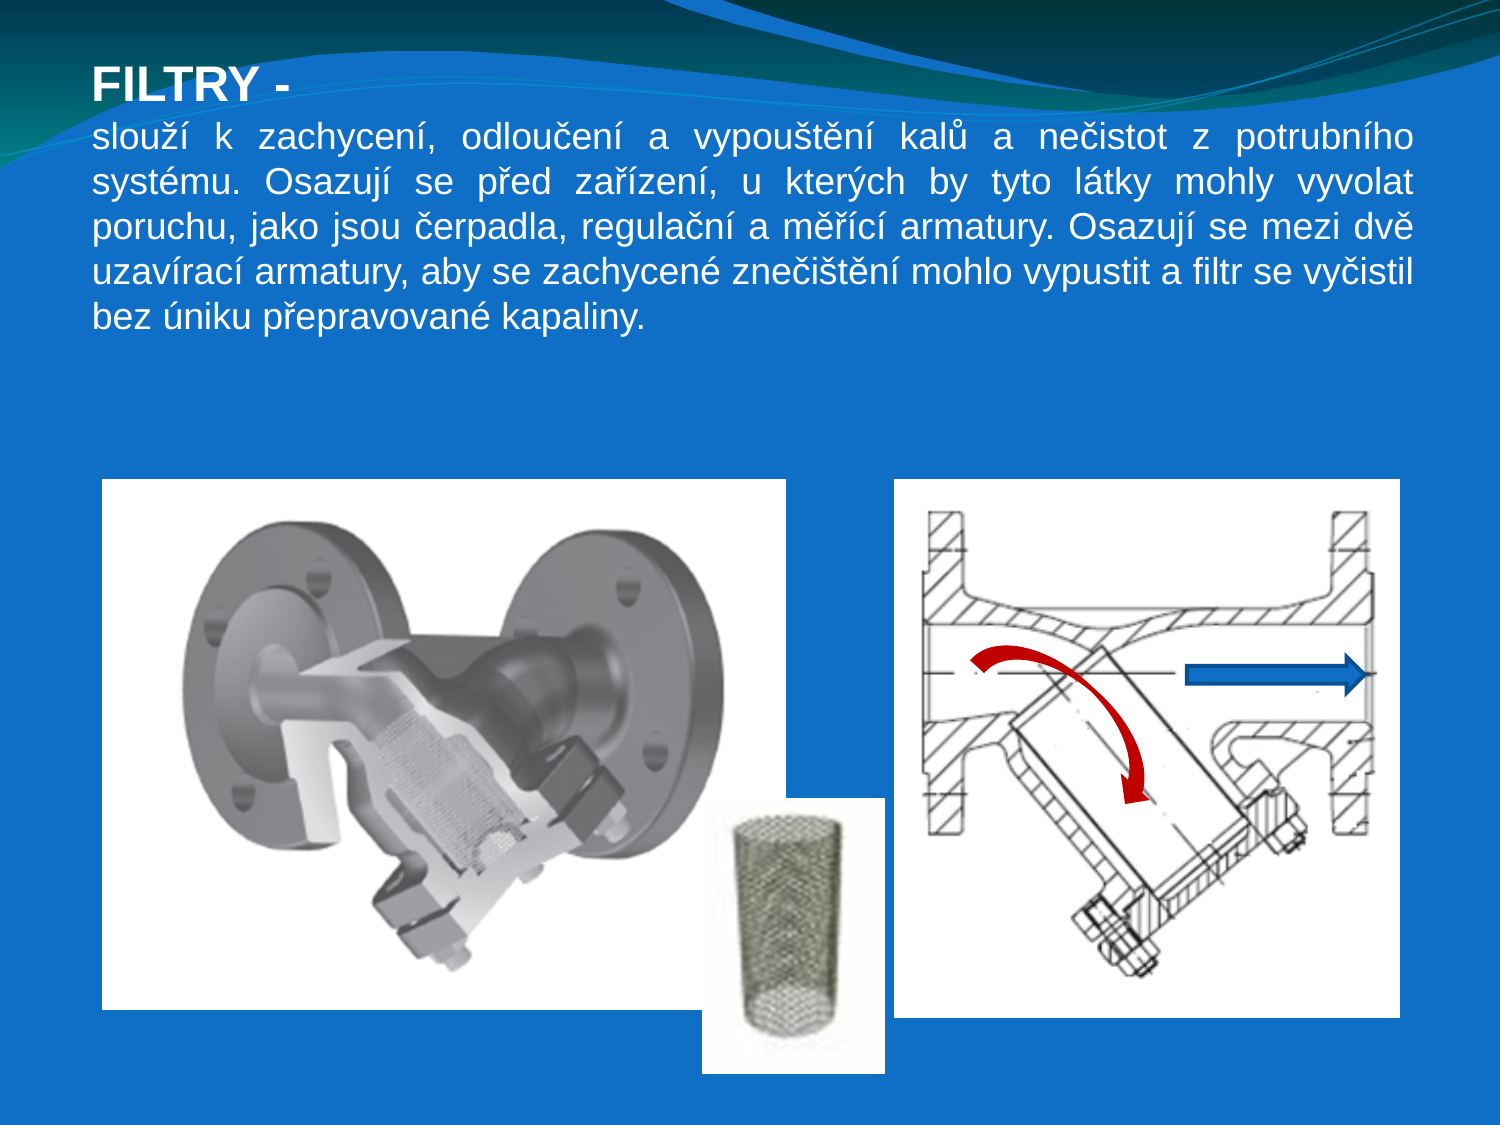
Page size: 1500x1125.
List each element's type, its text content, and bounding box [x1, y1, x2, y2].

picture [102, 479, 885, 1074]
text_box [973, 647, 1146, 802]
picture [894, 479, 1400, 1018]
text_box [1186, 657, 1365, 693]
text_box FILTRY - slouží k zachycení, odloučení a vypouštění kalů a nečistot z potrubního systému. Osazují se před zařízení, u kterých by tyto látky mohly vyvolat poruchu, jako jsou čerpadla, regulační a měřící armatury. Osazují se mezi dvě uzavírací armatury, aby se zachycené znečištění mohlo vypustit a filtr se vyčistil bez úniku přepravované kapaliny. [77, 44, 1429, 344]
